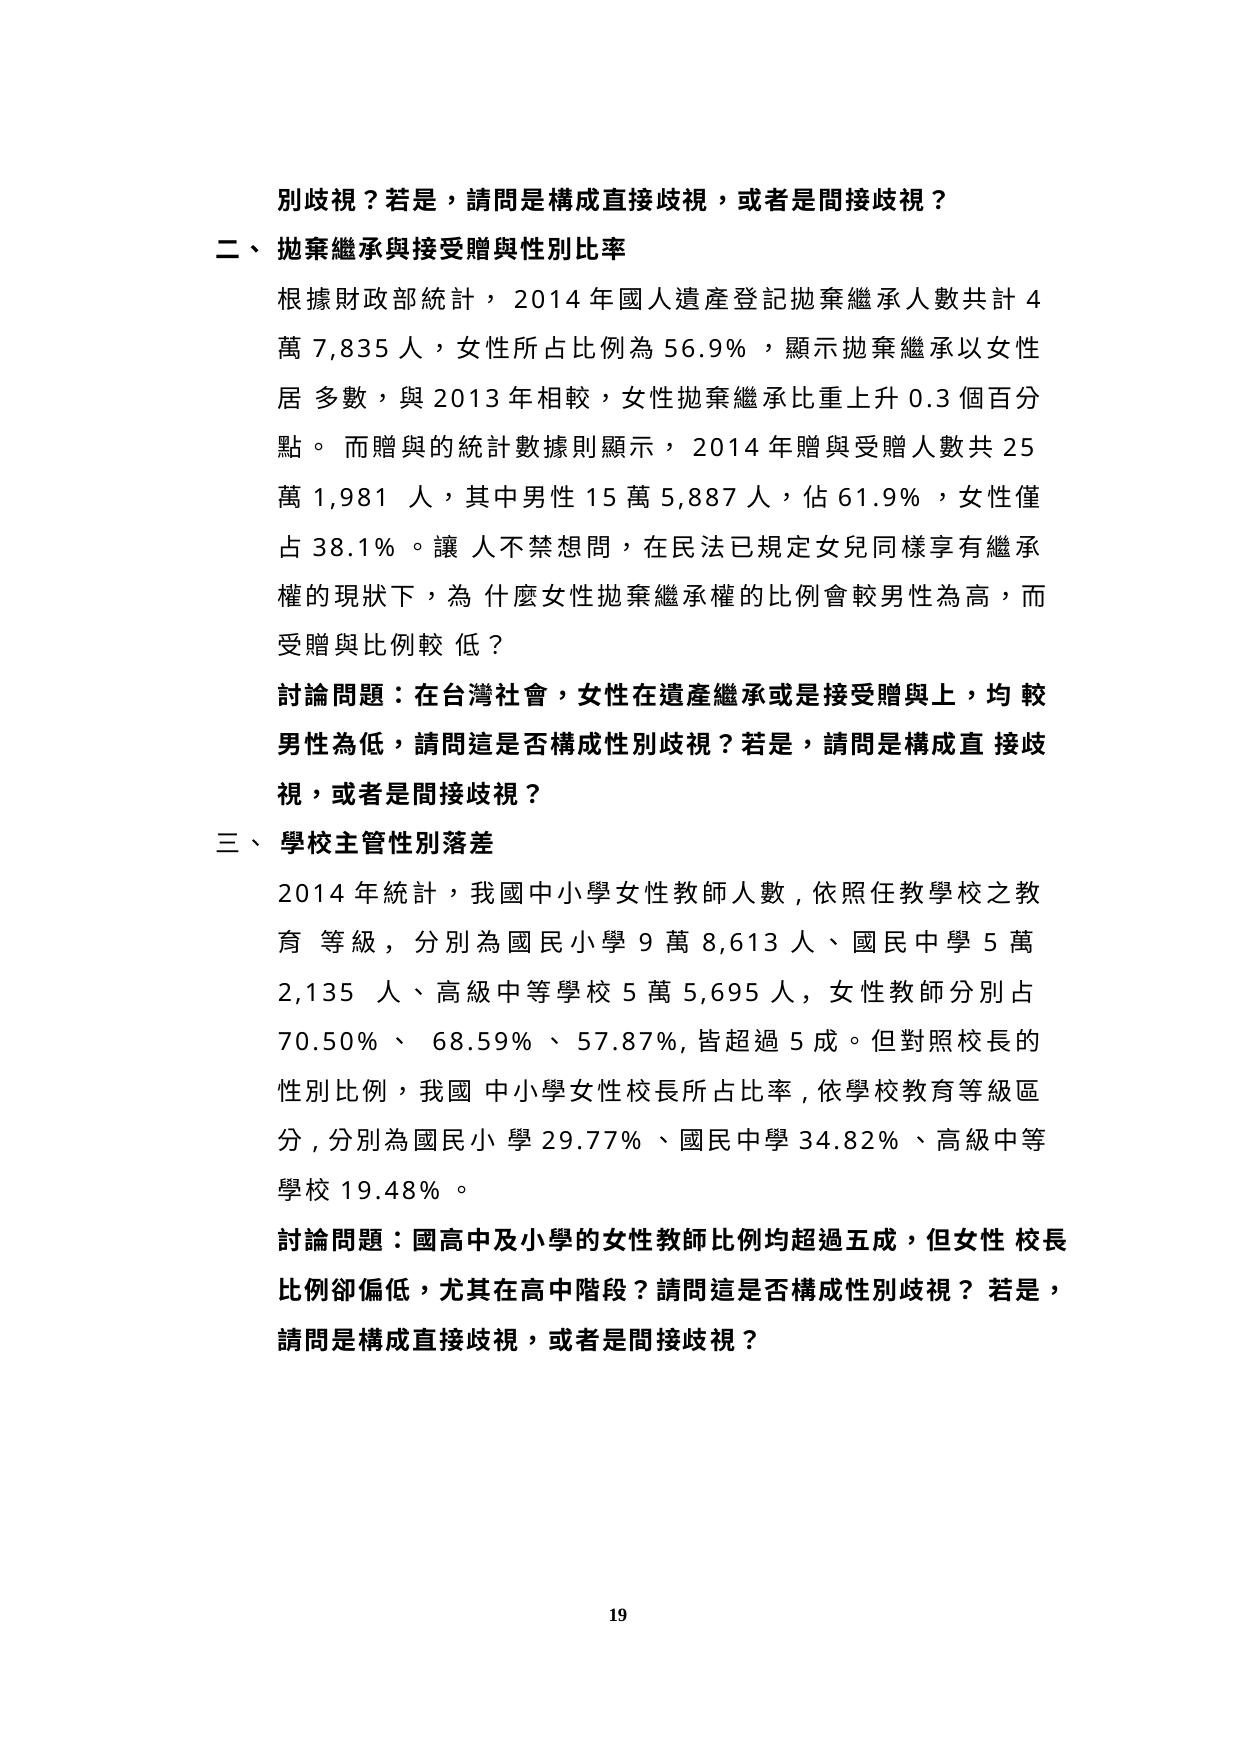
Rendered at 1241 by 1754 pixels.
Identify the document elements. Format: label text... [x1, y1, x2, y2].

text_box 別歧視？若是，請問是構成直接歧視，或者是間接歧視？ 二、 拋棄繼承與接受贈與性別比率 根據財政部統計，2014年國人遺產登記拋棄繼承人數共計4 萬7,835人，女性所占比例為56.9%，顯示拋棄繼承以女性居 多數，與2013年相較，女性拋棄繼承比重上升0.3個百分點。 而贈與的統計數據則顯示，2014年贈與受贈人數共25萬1,981 人，其中男性15萬5,887人，佔61.9%，女性僅占38.1%。讓 人不禁想問，在民法已規定女兒同樣享有繼承權的現狀下，為 什麼女性拋棄繼承權的比例會較男性為高，而受贈與比例較 低？ 討論問題：在台灣社會，女性在遺產繼承或是接受贈與上，均 較男性為低，請問這是否構成性別歧視？若是，請問是構成直 接歧視，或者是間接歧視？ 三、 學校主管性別落差 2014年統計，我國中小學女性教師人數,依照任教學校之教育 等級，分別為國民小學9萬8,613人、國民中學5萬2,135 人、高級中等學校5萬5,695人，女性教師分別占70.50%、 68.59%、57.87%,皆超過5成。但對照校長的性別比例，我國 中小學女性校長所占比率,依學校教育等級區分,分別為國民小 學29.77%、國民中學34.82%、高級中等學校19.48%。 討論問題：國高中及小學的女性教師比例均超過五成，但女性 校長比例卻偏低，尤其在高中階段？請問這是否構成性別歧視？ 若是，請問是構成直接歧視，或者是間接歧視？ [215, 165, 1077, 1299]
text_box 19 [609, 1603, 633, 1623]
